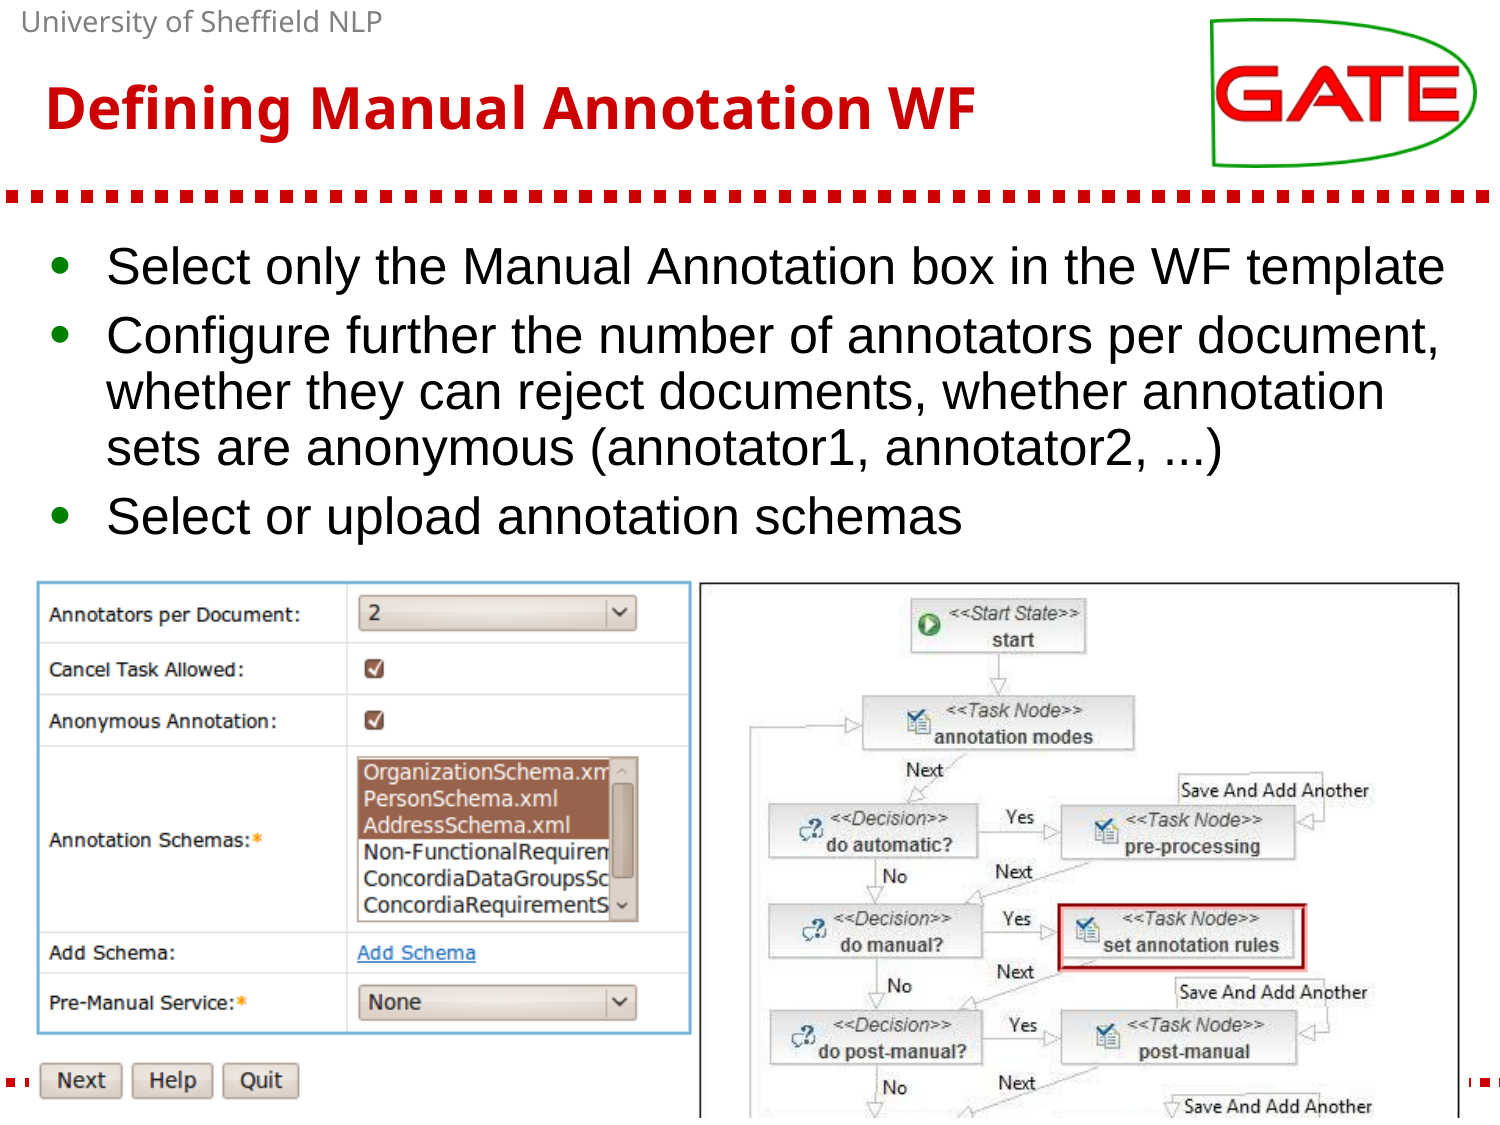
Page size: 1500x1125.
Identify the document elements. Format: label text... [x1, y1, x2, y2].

title Defining Manual Annotation WF [29, 42, 1211, 149]
picture [29, 575, 1469, 1118]
picture [1210, 18, 1477, 168]
list Select only the Manual Annotation box in the WF template Configure further the number of annotators per document, whether they can reject documents, whether annotation sets are anonymous (annotator1, annotator2, ...) Select or upload annotation schemas [35, 231, 1500, 610]
